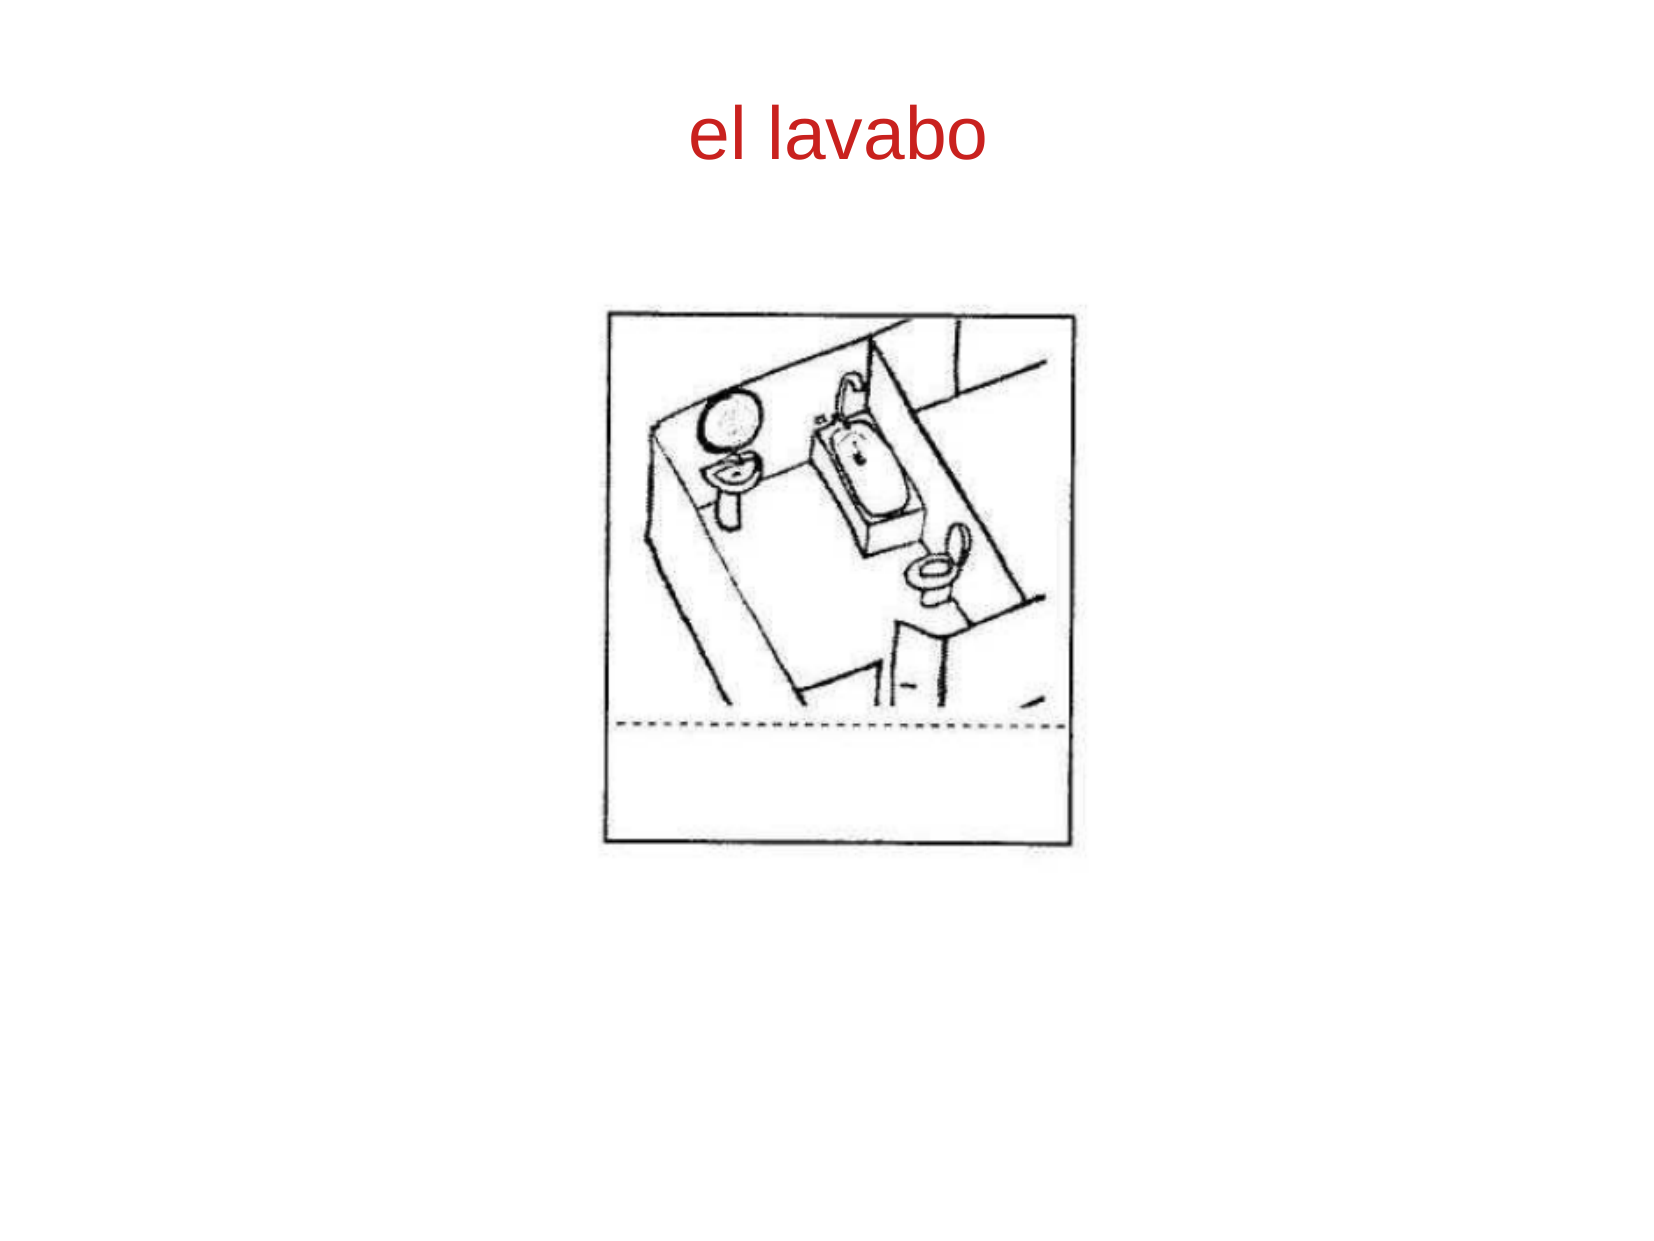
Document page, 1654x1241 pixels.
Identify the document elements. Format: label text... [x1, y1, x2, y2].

picture [581, 291, 1094, 873]
text_box el lavabo [389, 59, 1288, 201]
